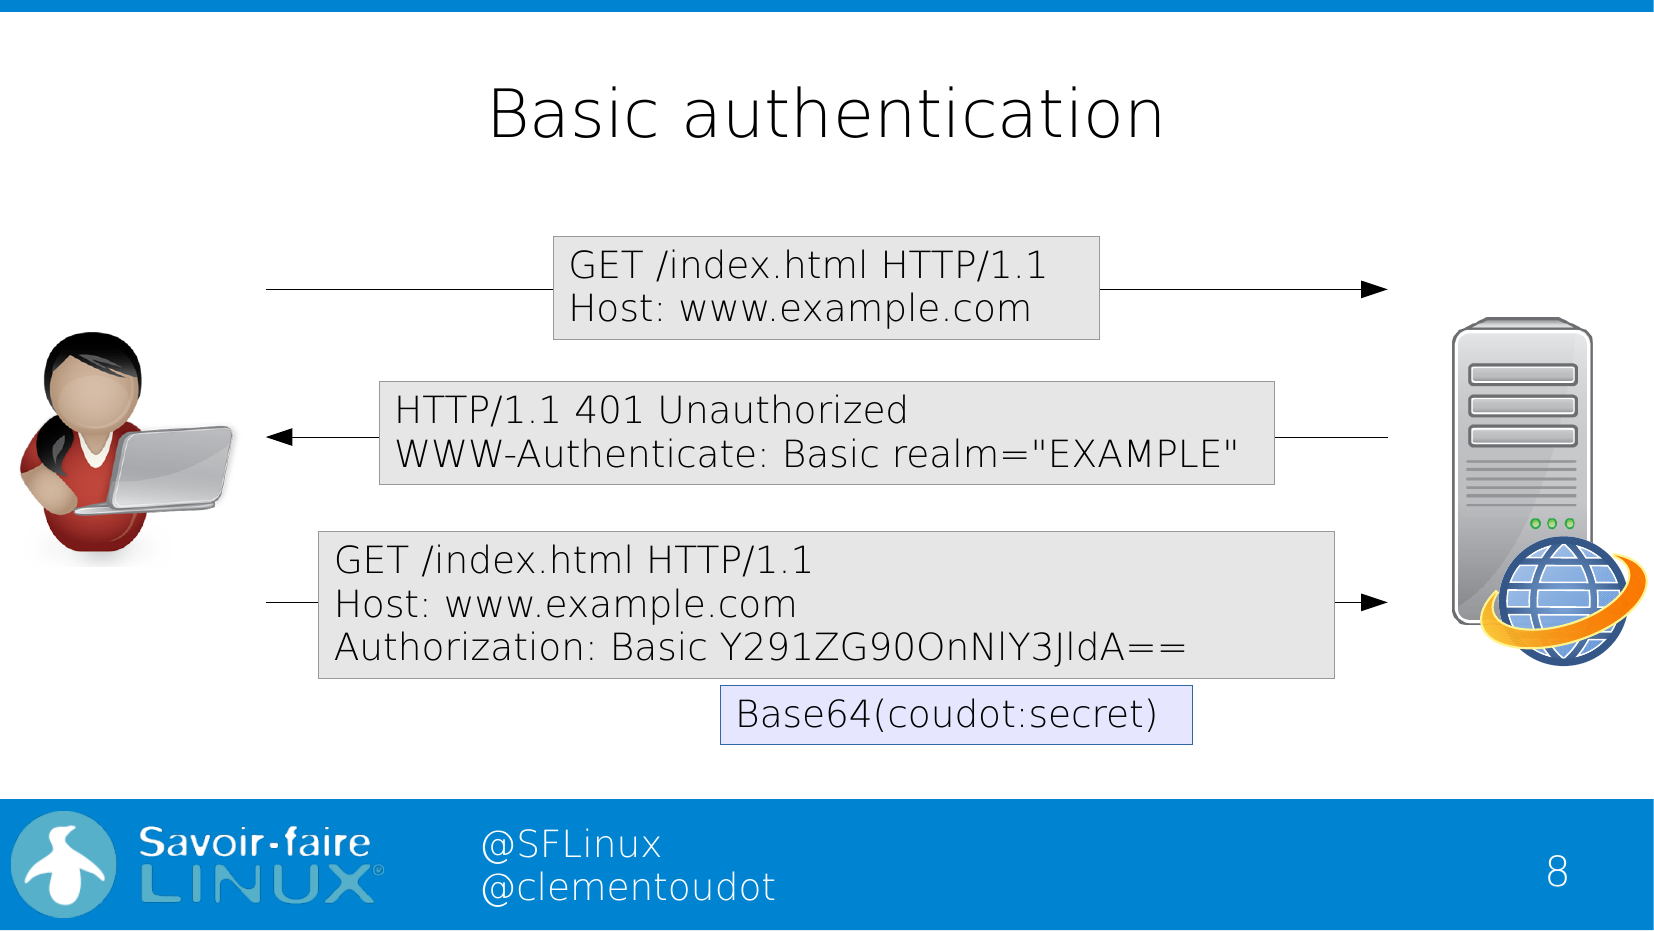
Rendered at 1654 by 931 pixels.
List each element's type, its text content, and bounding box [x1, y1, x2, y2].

picture [0, 318, 243, 567]
text_box GET /index.html HTTP/1.1 Host: www.example.com [553, 236, 1100, 340]
text_box HTTP/1.1 401 Unauthorized WWW-Authenticate: Basic realm="EXAMPLE" [379, 381, 1275, 485]
picture [1452, 317, 1654, 686]
picture [11, 811, 384, 918]
text_box GET /index.html HTTP/1.1 Host: www.example.com Authorization: Basic Y291ZG90OnNlY3JldA== [318, 531, 1335, 679]
title Basic authentication [82, 37, 1571, 193]
text_box Base64(coudot:secret) [720, 685, 1193, 745]
